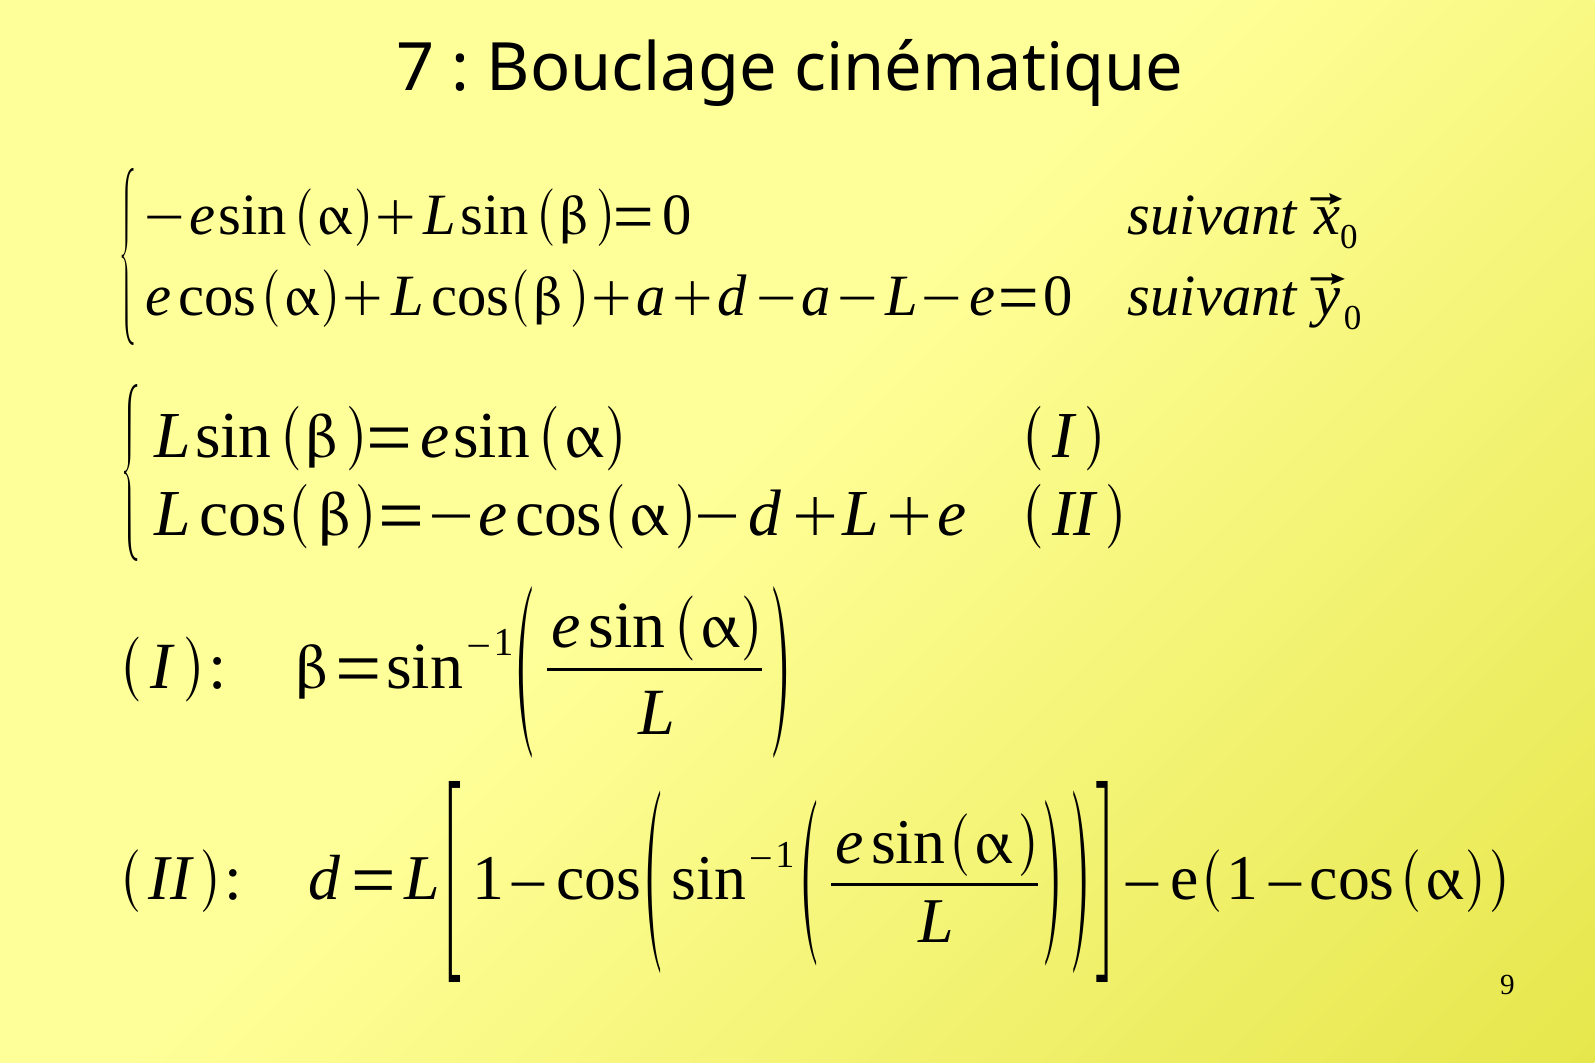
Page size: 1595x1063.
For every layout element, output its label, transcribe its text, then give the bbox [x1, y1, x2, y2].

chart [105, 581, 813, 759]
chart [105, 383, 1142, 561]
chart [105, 779, 1523, 987]
chart [105, 168, 1376, 346]
subtitle 7 : Bouclage cinématique [72, 17, 1508, 112]
